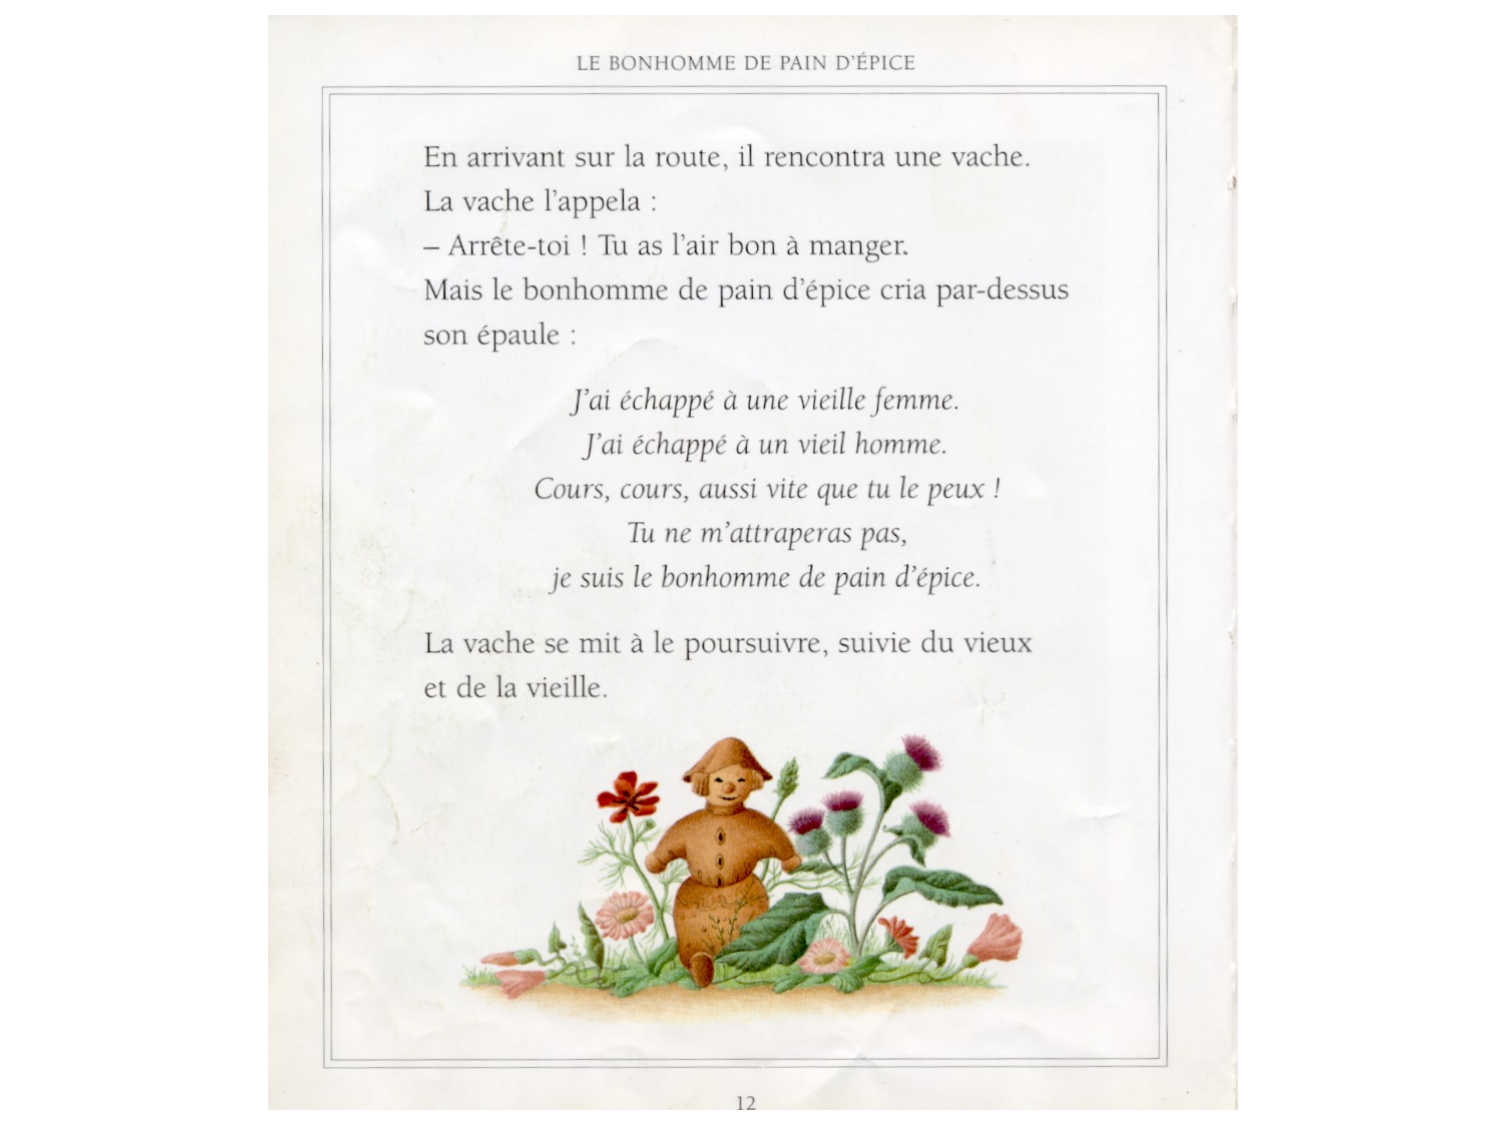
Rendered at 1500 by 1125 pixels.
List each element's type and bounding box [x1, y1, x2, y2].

picture [268, 15, 1238, 1110]
